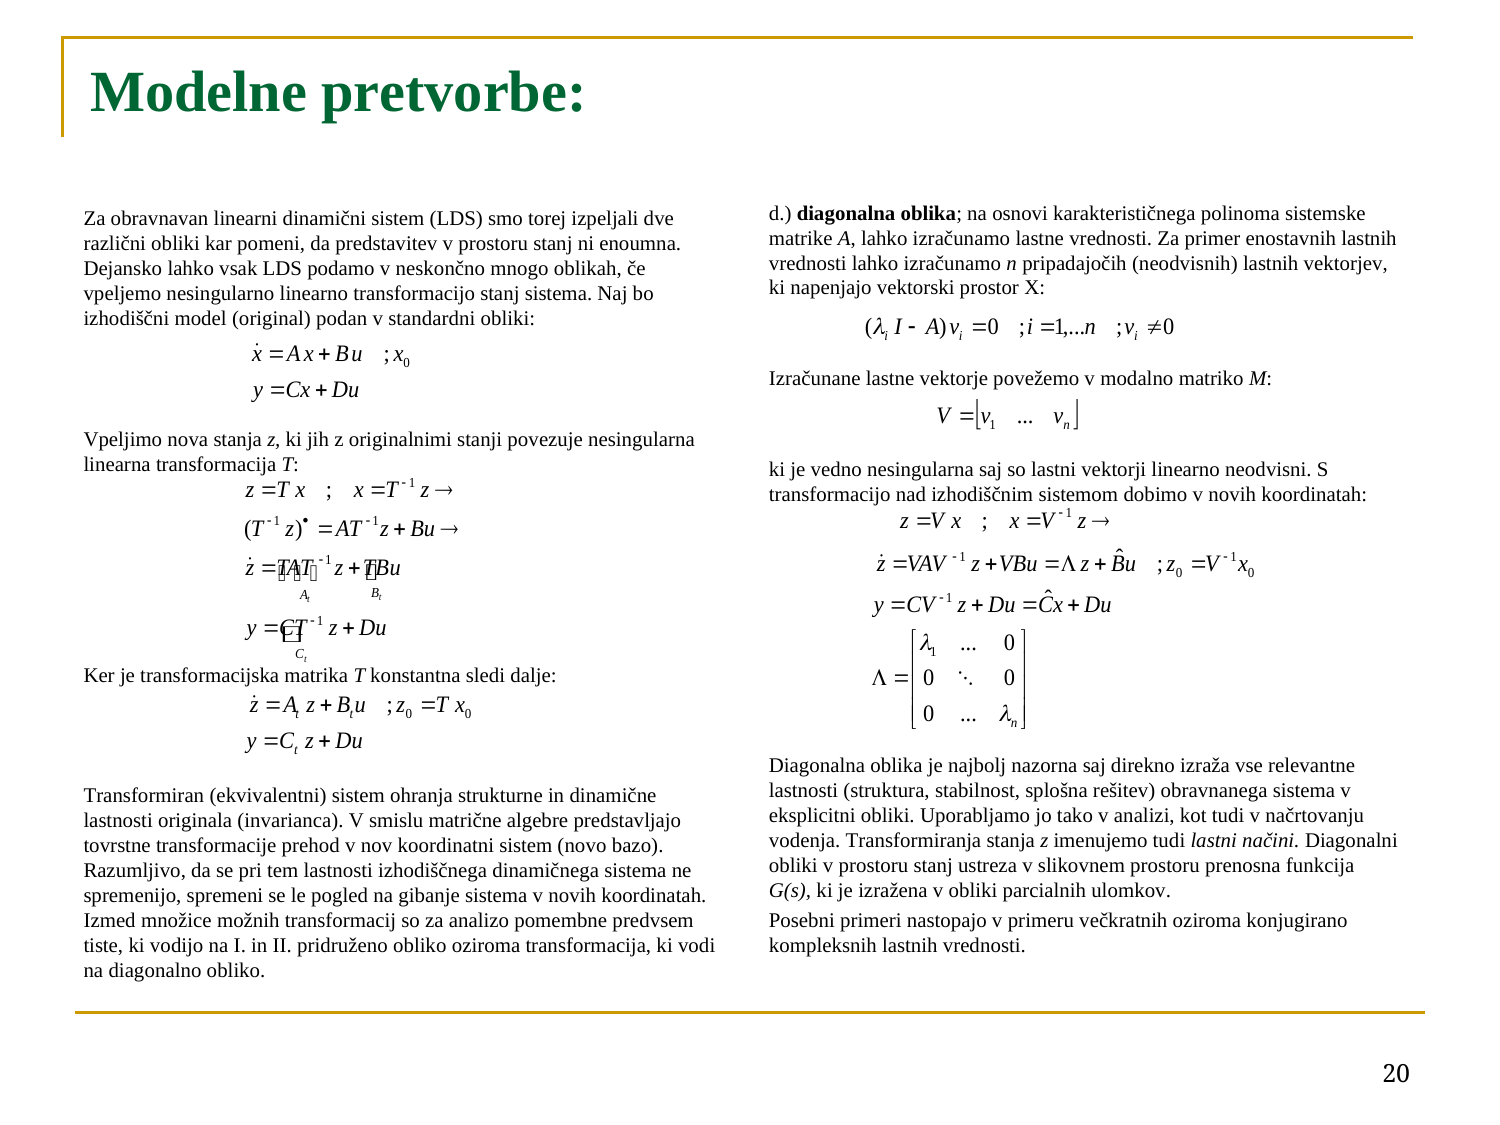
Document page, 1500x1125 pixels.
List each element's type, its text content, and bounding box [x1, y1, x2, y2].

chart [868, 544, 1259, 735]
chart [861, 311, 1178, 347]
chart [247, 337, 414, 409]
text_box d.) diagonalna oblika; na osnovi karakterističnega polinoma sistemske matrike A, lahko izračunamo lastne vrednosti. Za primer enostavnih lastnih vrednosti lahko izračunamo n pripadajočih (neodvisnih) lastnih vektorjev, ki napenjajo vektorski prostor X: Izračunane lastne vektorje povežemo v modalno matriko M: ki je vedno nesingularna saj so lastni vektorji linearno neodvisni. S transformacijo nad izhodiščnim sistemom dobimo v novih koordinatah: Diagonalna oblika je najbolj nazorna saj direkno izraža vse relevantne lastnosti (struktura, stabilnost, splošna rešitev) obravnanega sistema v eksplicitni obliki. Uporabljamo jo tako v analizi, kot tudi v načrtovanju vodenja. Transformiranja stanja z imenujemo tudi lastni načini. Diagonalni obliki v prostoru stanj ustreza v slikovnem prostoru prenosna funkcija G(s), ki je izražena v obliki parcialnih ulomkov. Posebni primeri nastopajo v primeru večkratnih oziroma konjugirano kompleksnih lastnih vrednosti. [754, 201, 1417, 948]
chart [895, 502, 1118, 539]
text_box Za obravnavan linearni dinamični sistem (LDS) smo torej izpeljali dve različni obliki kar pomeni, da predstavitev v prostoru stanj ni enoumna. Dejansko lahko vsak LDS podamo v neskončno mnogo oblikah, če vpeljemo nesingularno linearno transformacijo stanj sistema. Naj bo izhodiščni model (original) podan v standardni obliki: Vpeljimo nova stanja z, ki jih z originalnimi stanji povezuje nesingularna linearna transformacija T: Ker je transformacijska matrika T konstantna sledi dalje: Transformiran (ekvivalentni) sistem ohranja strukturne in dinamične lastnosti originala (invarianca). V smislu matrične algebre predstavljajo tovrstne transformacije prehod v nov koordinatni sistem (novo bazo). Razumljivo, da se pri tem lastnosti izhodiščnega dinamičnega sistema ne spremenijo, spremeni se le pogled na gibanje sistema v novih koordinatah. Izmed množice možnih transformacij so za analizo pomembne predvsem tiste, ki vodijo na I. in II. pridruženo obliko oziroma transformacija, ki vodi na diagonalno obliko. [68, 196, 732, 954]
text_box <number> [1074, 1024, 1426, 1100]
title Modelne pretvorbe: [75, 45, 1426, 201]
chart [934, 399, 1083, 436]
chart [241, 689, 477, 761]
chart [241, 471, 467, 668]
